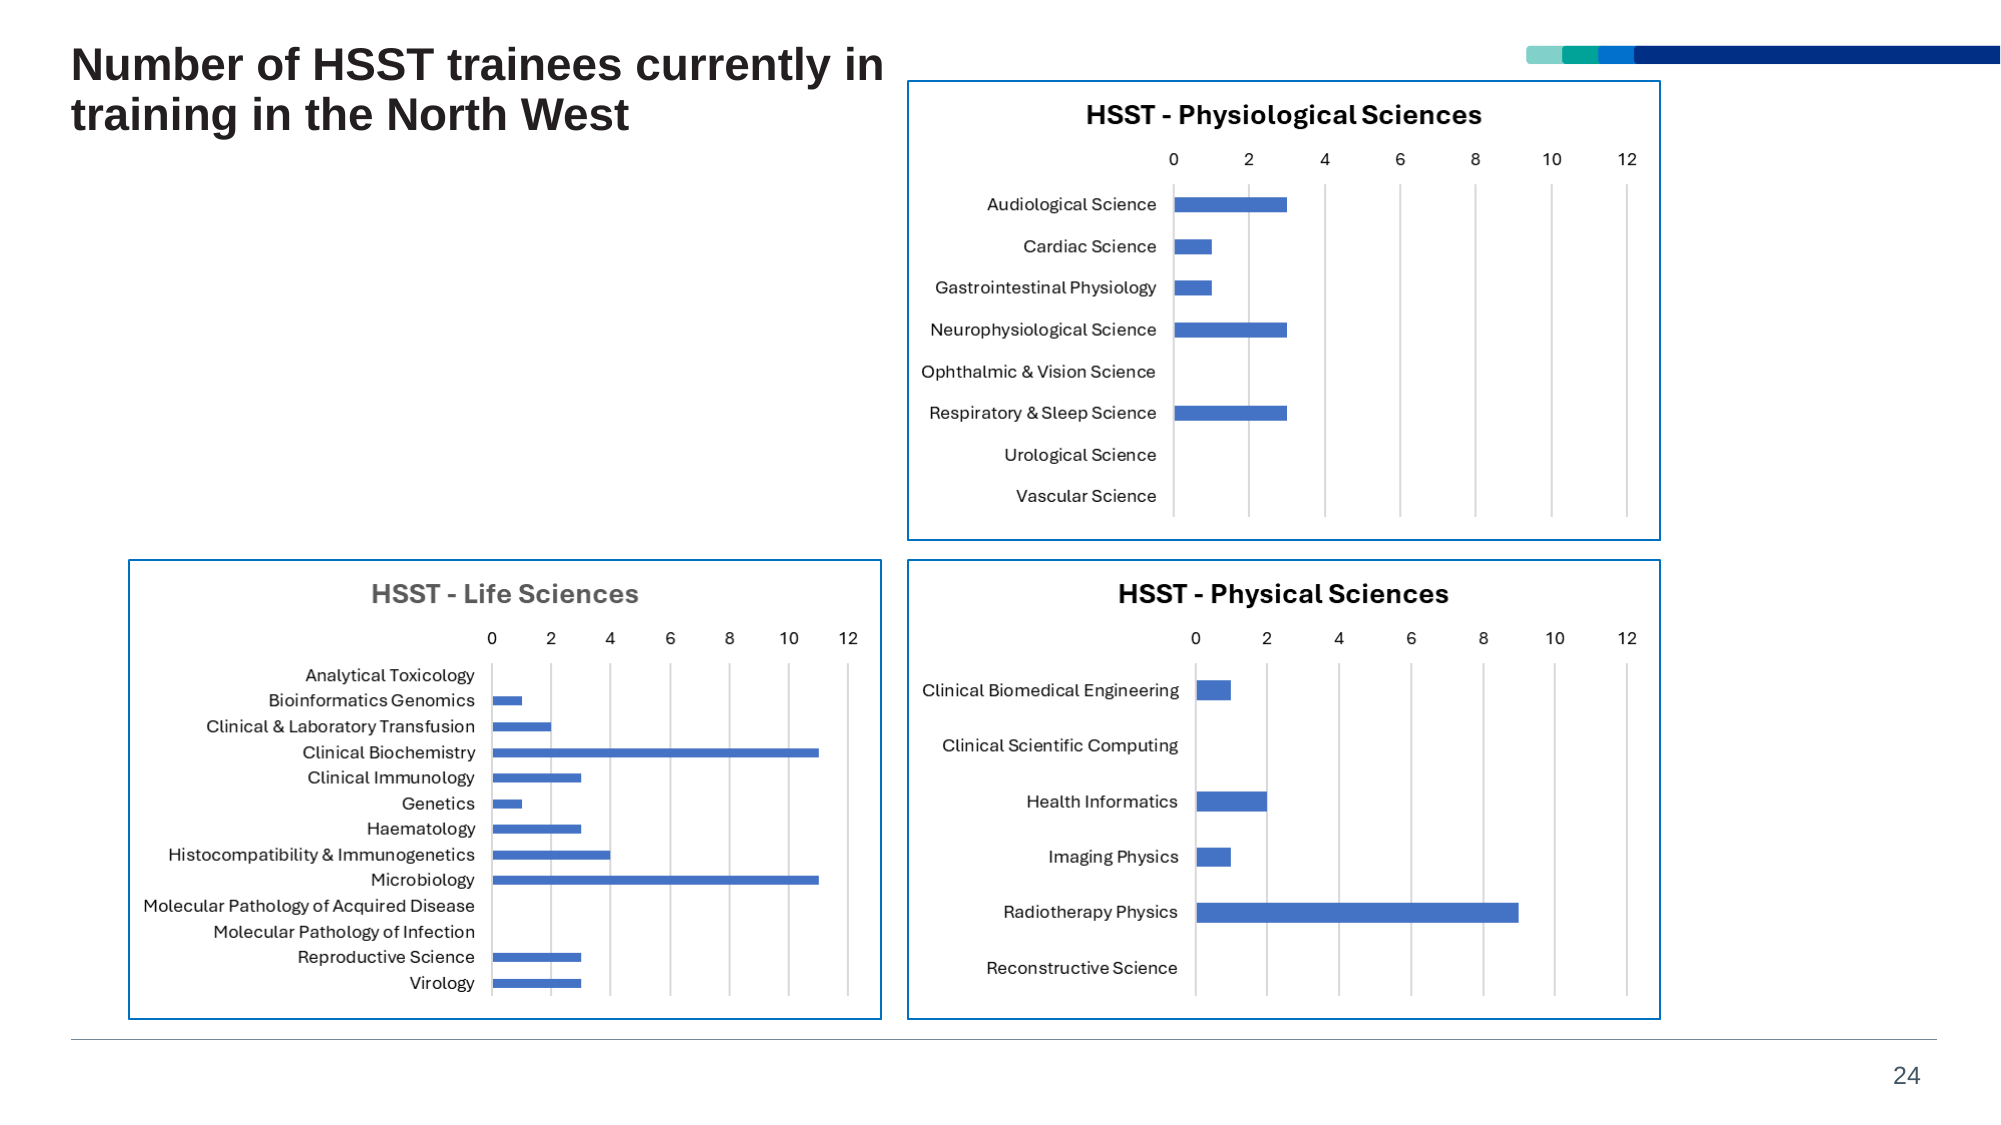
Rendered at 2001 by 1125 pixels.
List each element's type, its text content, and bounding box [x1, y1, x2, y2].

picture [128, 559, 882, 1020]
title Number of HSST trainees currently in training in the North West [70, 32, 1513, 149]
picture [907, 559, 1661, 1020]
picture [907, 80, 1661, 541]
